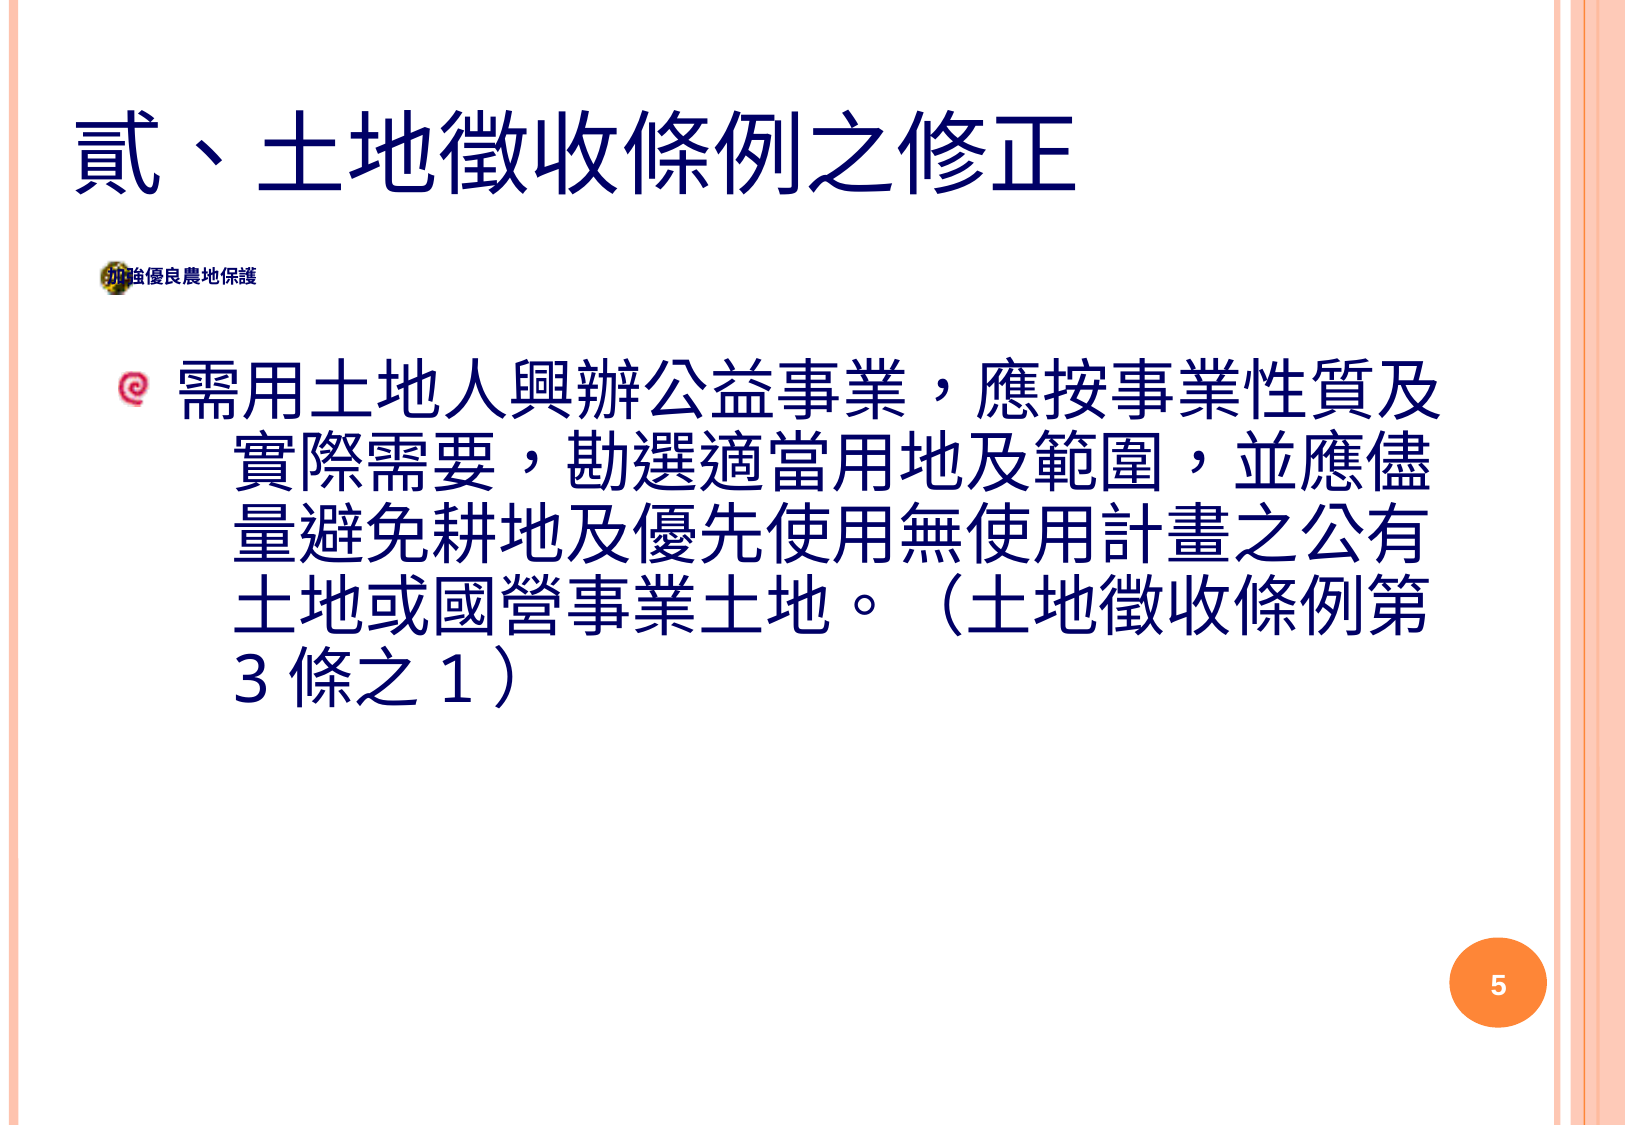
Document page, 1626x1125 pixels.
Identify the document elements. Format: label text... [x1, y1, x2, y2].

text_box [1444, 940, 1553, 1027]
text_box 需用土地人興辦公益事業，應按事業性質及實際需要，勘選適當用地及範圍，並應儘量避免耕地及優先使用無使用計畫之公有土地或國營事業土地。（土地徵收條例第3條之1） [104, 350, 1497, 775]
text_box 貳、土地徵收條例之修正 [57, 78, 1407, 214]
list 加強優良農地保護 [44, 220, 1522, 398]
